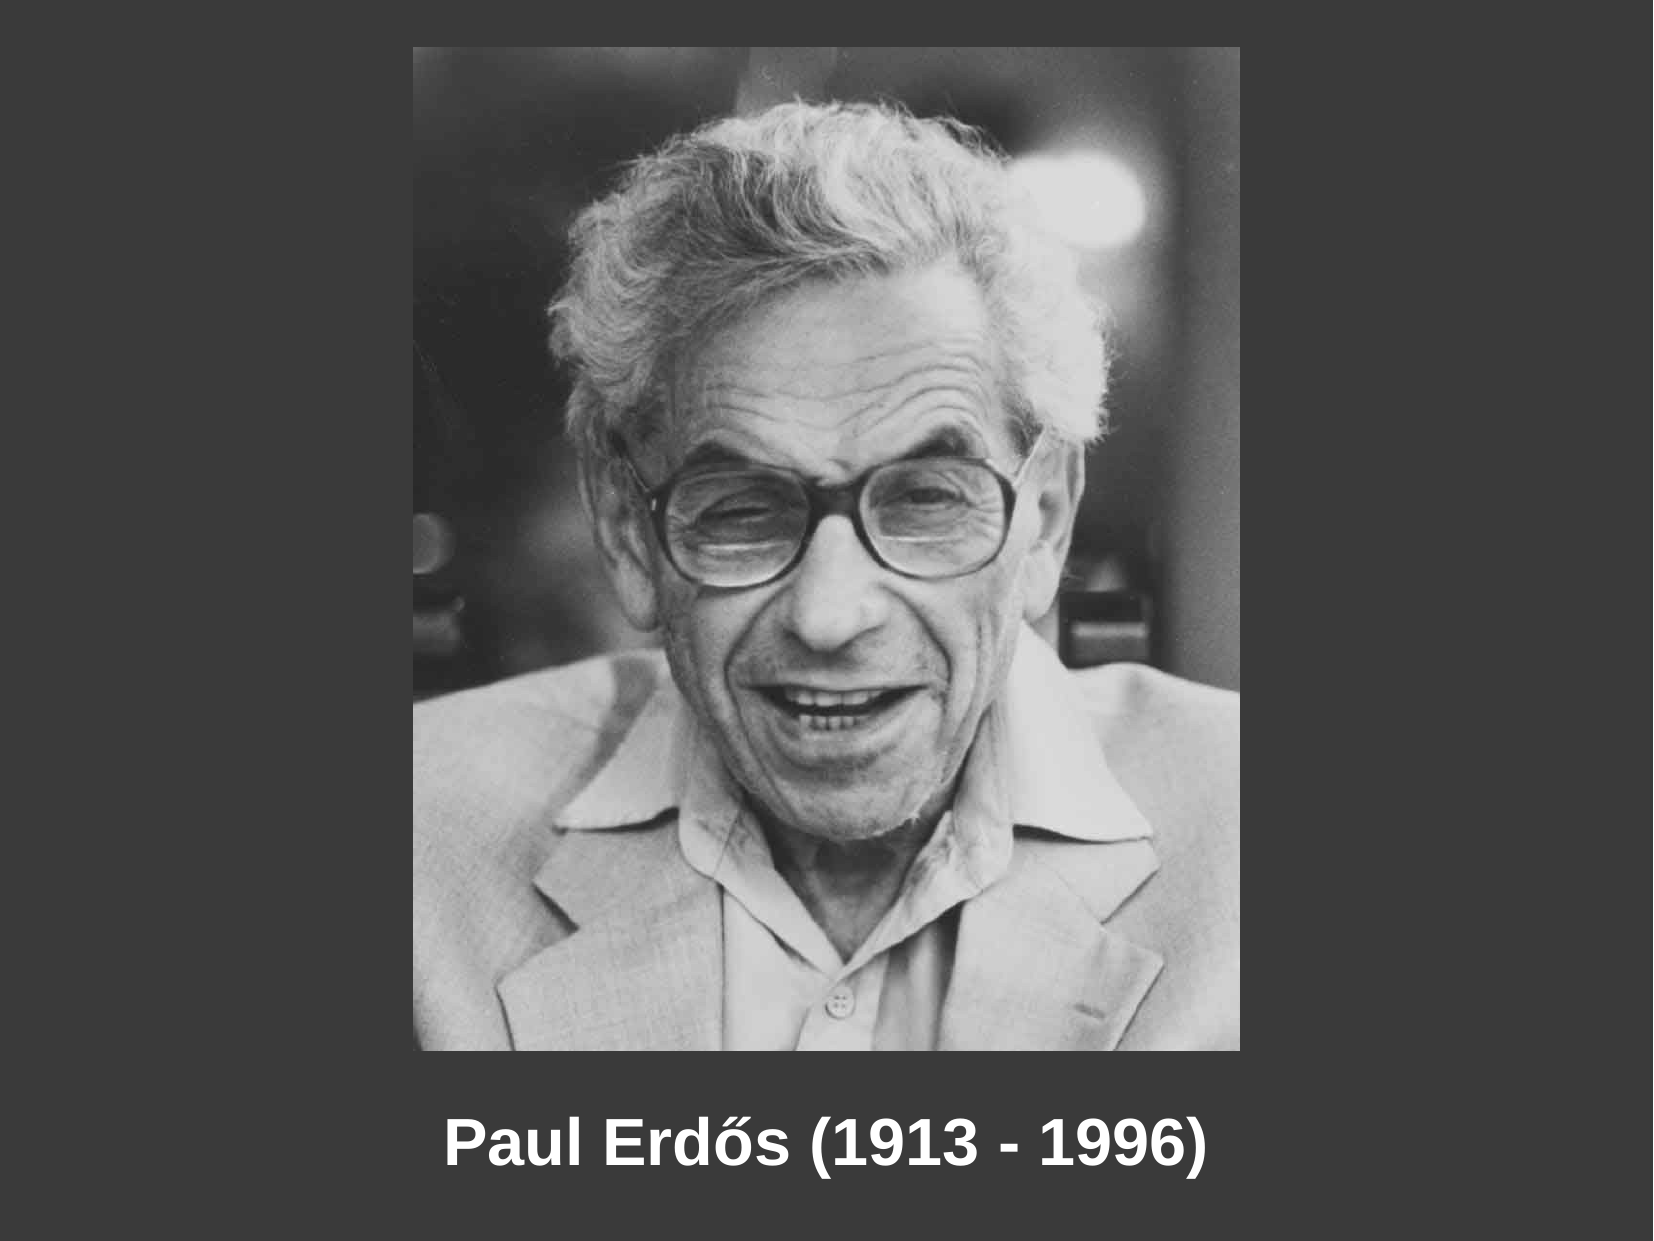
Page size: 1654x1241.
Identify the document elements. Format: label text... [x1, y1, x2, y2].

text_box Paul Erdős (1913 - 1996) [362, 1097, 1291, 1175]
picture [413, 47, 1240, 1051]
